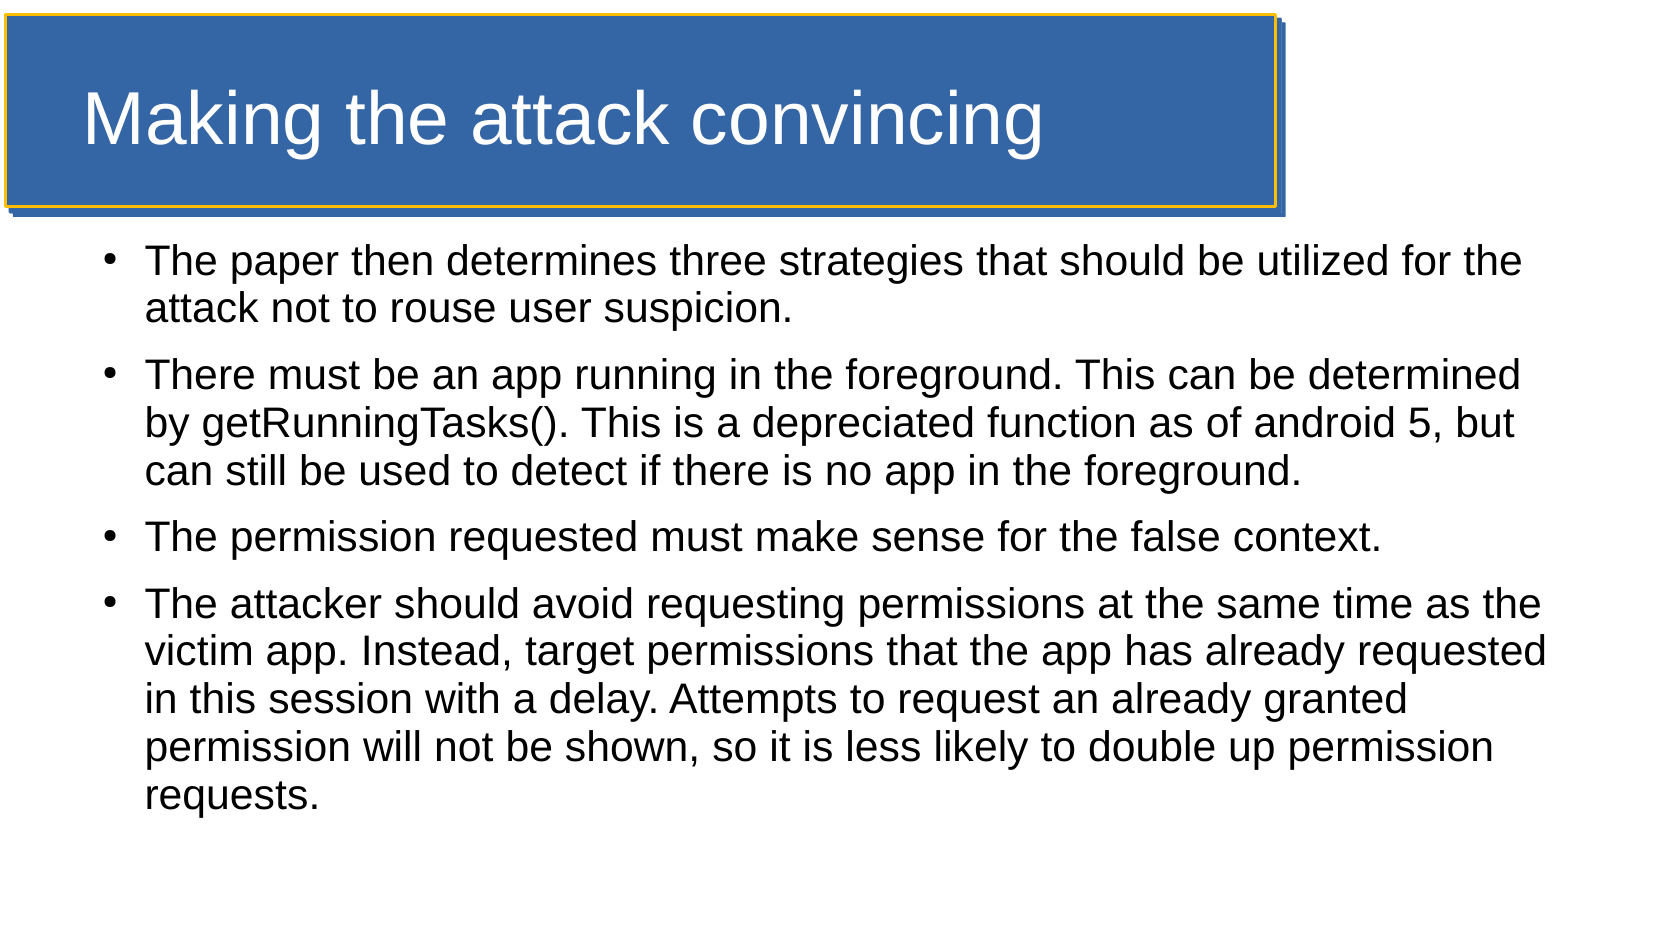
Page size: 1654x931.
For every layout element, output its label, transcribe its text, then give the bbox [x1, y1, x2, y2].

title Making the attack convincing [82, 44, 1235, 192]
list The paper then determines three strategies that should be utilized for the attack not to rouse user suspicion. There must be an app running in the foreground. This can be determined by getRunningTasks(). This is a depreciated function as of android 5, but can still be used to detect if there is no app in the foreground. The permission requested must make sense for the false context. The attacker should avoid requesting permissions at the same time as the victim app. Instead, target permissions that the app has already requested in this session with a delay. Attempts to request an already granted permission will not be shown, so it is less likely to double up permission requests. [88, 236, 1565, 857]
